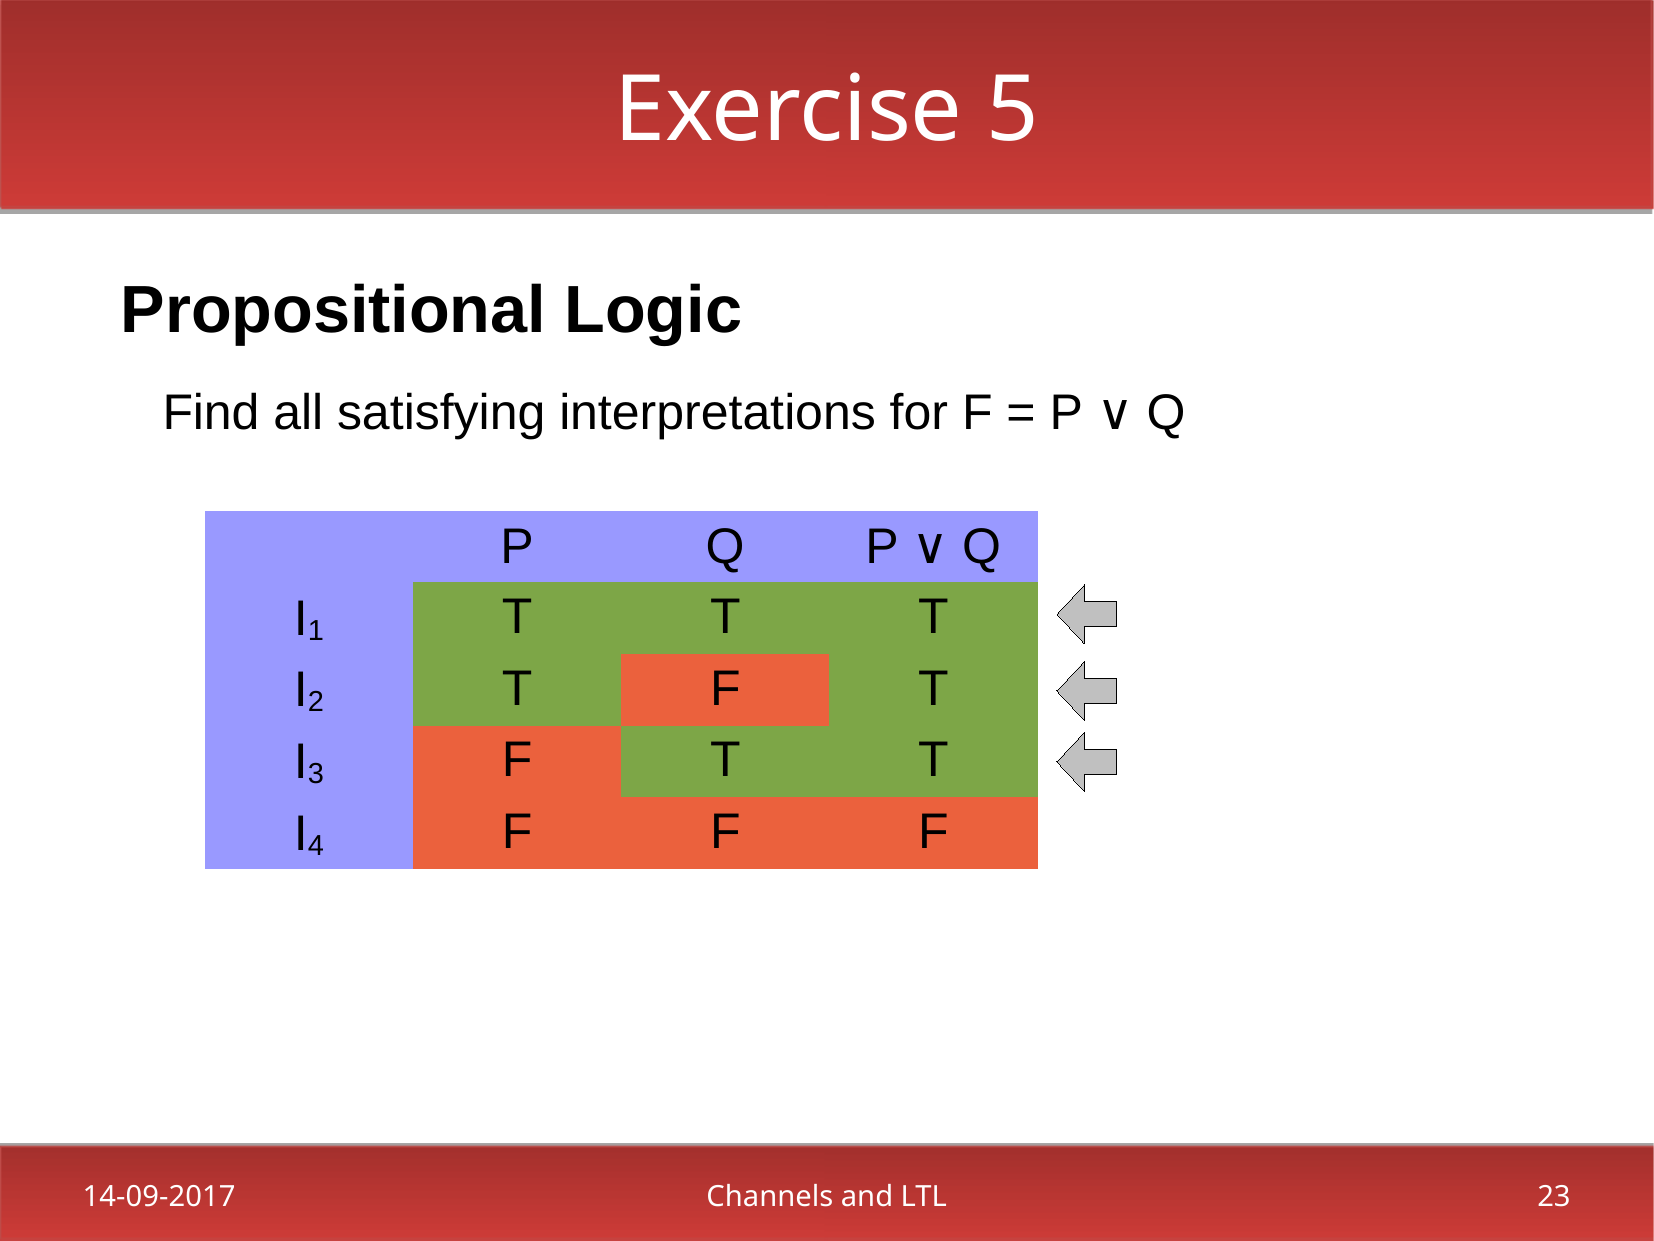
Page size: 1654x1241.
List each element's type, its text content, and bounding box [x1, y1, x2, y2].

table_cell F [621, 654, 829, 726]
table_header Q [621, 511, 829, 582]
table_cell F [621, 797, 829, 869]
text_box [1056, 661, 1117, 721]
table_cell T [413, 582, 621, 654]
table_cell I1 [205, 582, 413, 654]
table_cell F [413, 726, 621, 797]
title Exercise 5 [59, 31, 1595, 178]
table_header P [413, 511, 621, 582]
table_cell T [829, 654, 1038, 726]
table_cell T [829, 582, 1038, 654]
text_box [1057, 584, 1117, 644]
table_cell I3 [205, 726, 413, 797]
picture [0, 1143, 1654, 1241]
table_cell T [621, 582, 829, 654]
table_cell F [829, 797, 1038, 869]
picture [0, 0, 1654, 214]
text_box Propositional Logic [105, 264, 759, 354]
text_box [1056, 732, 1117, 792]
table_cell T [413, 654, 621, 726]
table_cell T [829, 726, 1038, 797]
table_header [205, 511, 413, 582]
table_cell F [413, 797, 621, 869]
table_cell I2 [205, 654, 413, 726]
table_cell T [621, 726, 829, 797]
table_cell I4 [205, 797, 413, 869]
text_box Find all satisfying interpretations for F = P ∨ Q [147, 377, 1202, 448]
table_header P ∨ Q [829, 511, 1038, 582]
